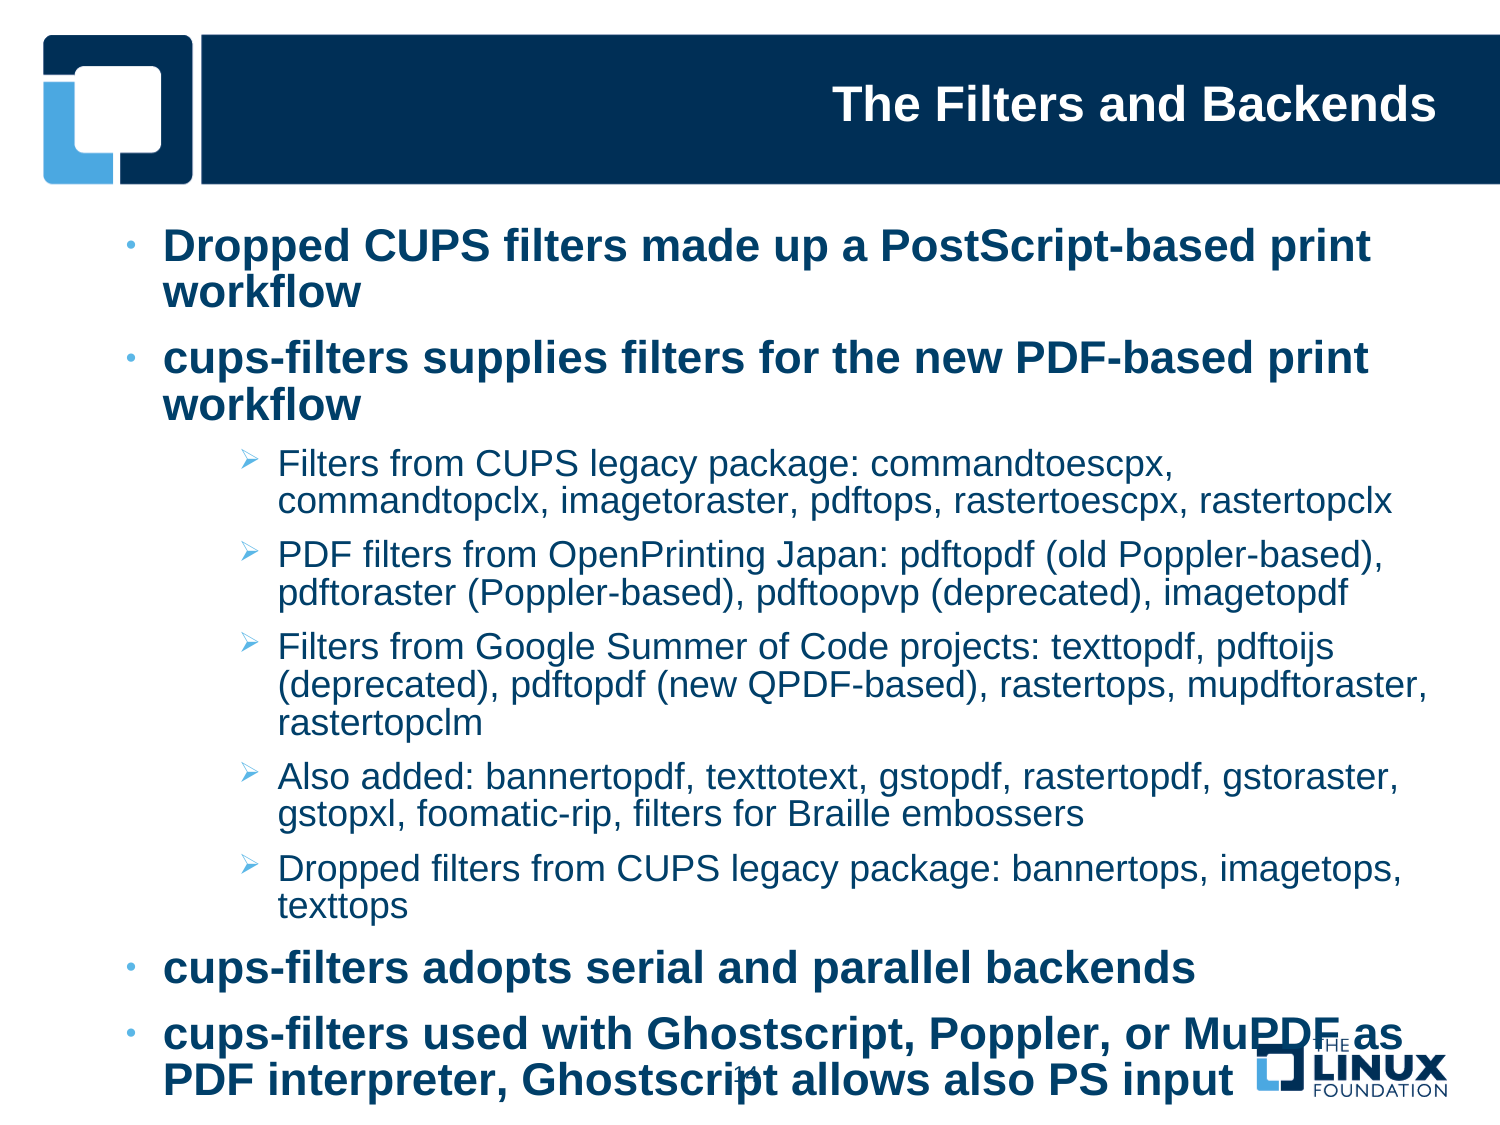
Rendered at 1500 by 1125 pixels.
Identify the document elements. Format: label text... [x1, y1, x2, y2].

list Dropped CUPS filters made up a PostScript-based print workflow cups-filters supplies filters for the new PDF-based print workflow Filters from CUPS legacy package: commandtoescpx, commandtopclx, imagetoraster, pdftops, rastertoescpx, rastertopclx PDF filters from OpenPrinting Japan: pdftopdf (old Poppler-based), pdftoraster (Poppler-based), pdftoopvp (deprecated), imagetopdf Filters from Google Summer of Code projects: texttopdf, pdftoijs (deprecated), pdftopdf (new QPDF-based), rastertops, mupdftoraster, rastertopclm Also added: bannertopdf, texttotext, gstopdf, rastertopdf, gstoraster, gstopxl, foomatic-rip, filters for Braille embossers Dropped filters from CUPS legacy package: bannertops, imagetops, texttops cups-filters adopts serial and parallel backends cups-filters used with Ghostscript, Poppler, or MuPDF as PDF interpreter, Ghostscript allows also PS input [87, 224, 1450, 1066]
picture [0, 0, 1500, 1125]
title The Filters and Backends [249, 37, 1438, 175]
